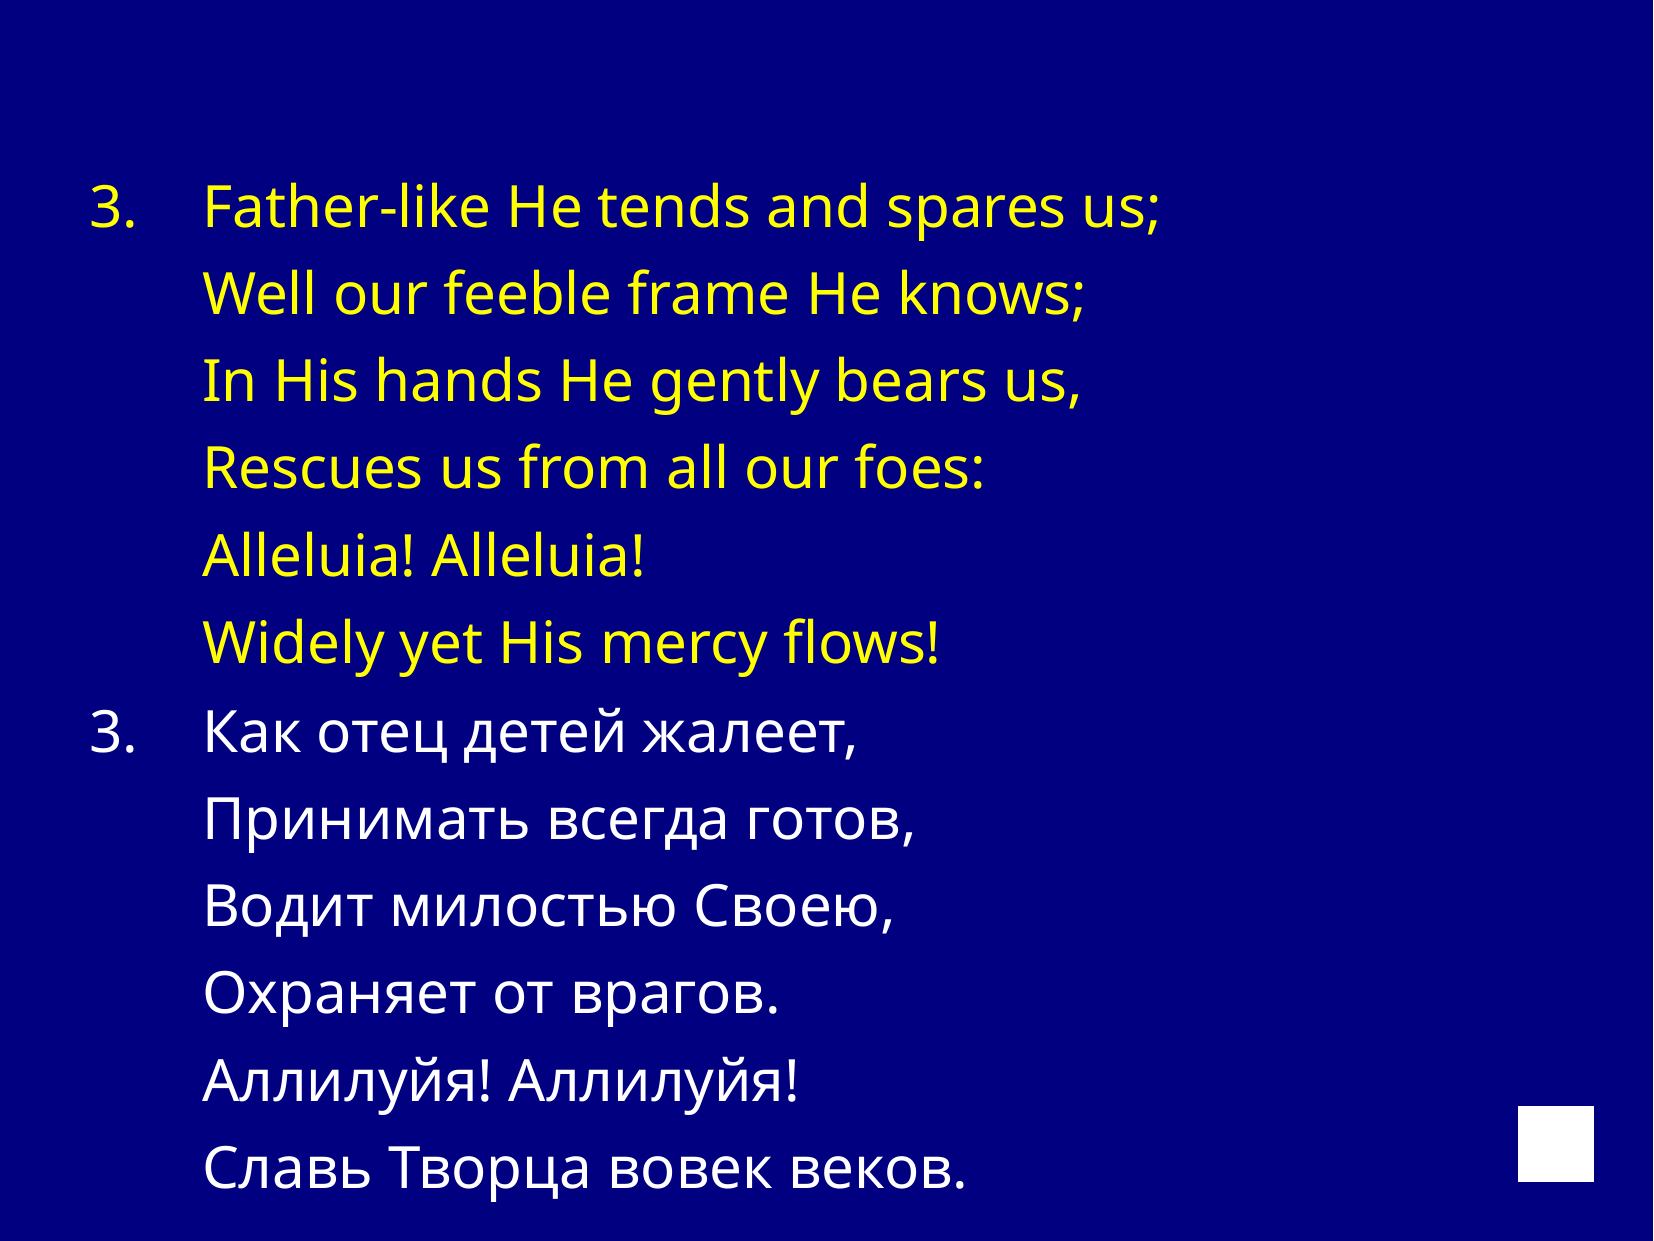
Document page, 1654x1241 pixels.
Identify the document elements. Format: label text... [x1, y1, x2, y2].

text_box 3. Father-like He tends and spares us; Well our feeble frame He knows; In His hands He gently bears us, Rescues us from all our foes: Alleluia! Alleluia! Widely yet His mercy flows! [75, 150, 1576, 638]
text_box [1518, 1106, 1594, 1182]
text_box 3. Как отец детей жалеет, Принимать всегда готов, Водит милостью Своею, Охраняет от врагов. Аллилуйя! Аллилуйя! Славь Творца вовек веков. [75, 675, 1576, 1163]
